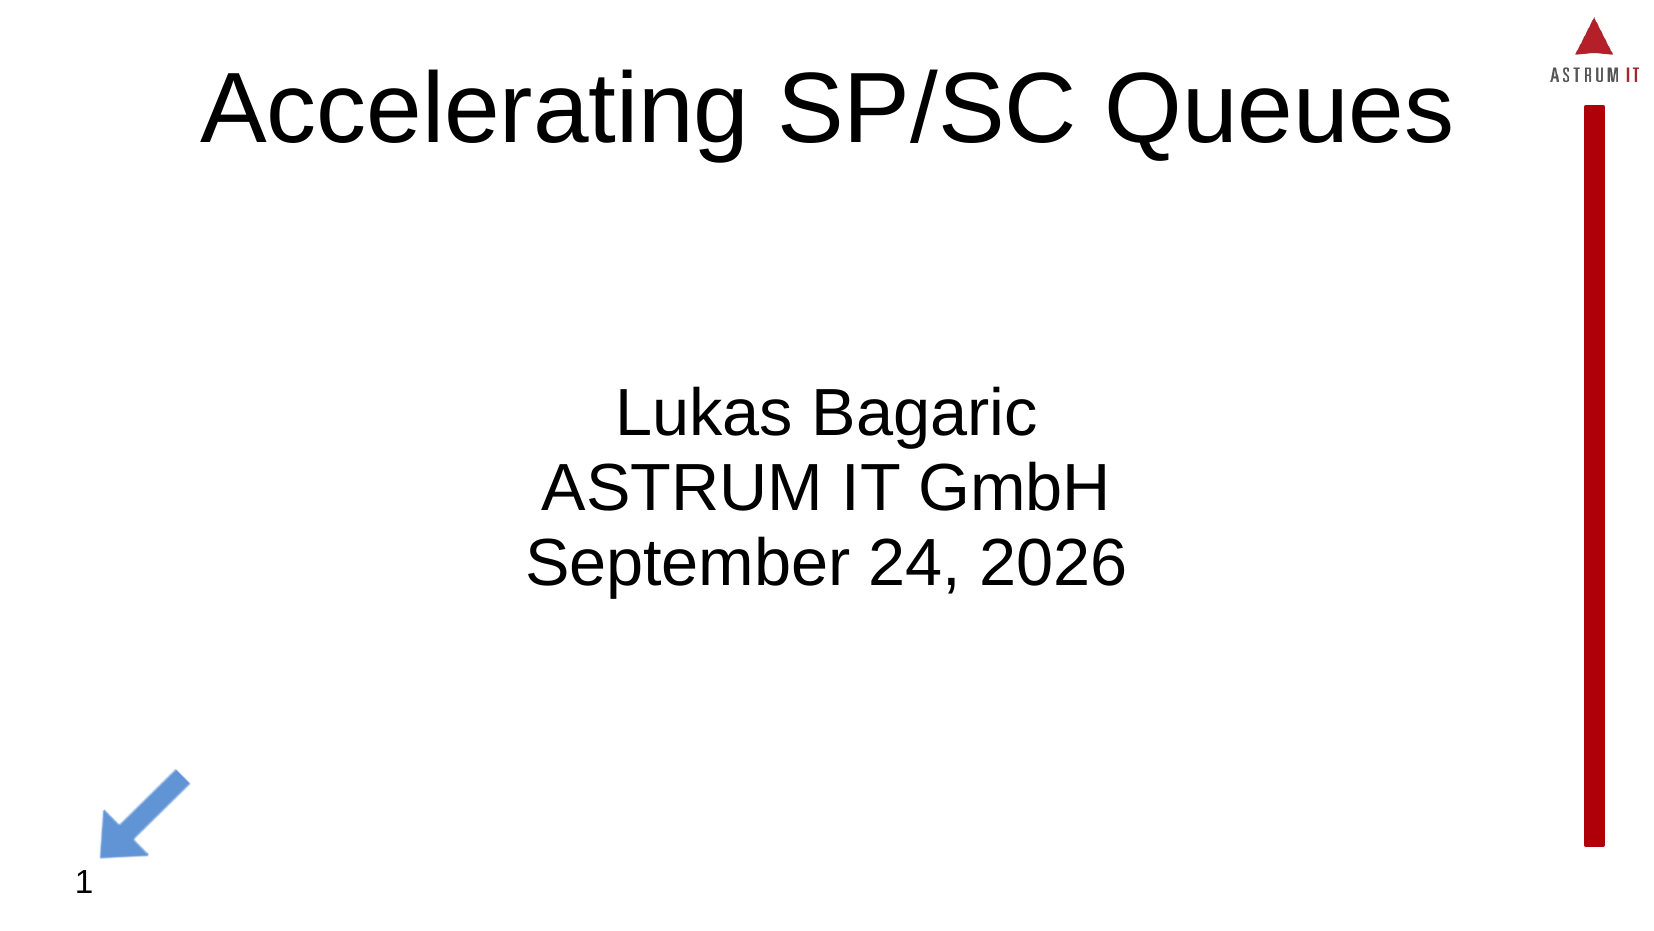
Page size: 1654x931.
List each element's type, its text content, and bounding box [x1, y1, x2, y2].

picture [1550, 17, 1639, 82]
title Accelerating SP/SC Queues [114, 30, 1541, 186]
subtitle Lukas Bagaric ASTRUM IT GmbH October 15, 2019 [82, 217, 1571, 757]
picture [74, 749, 211, 886]
